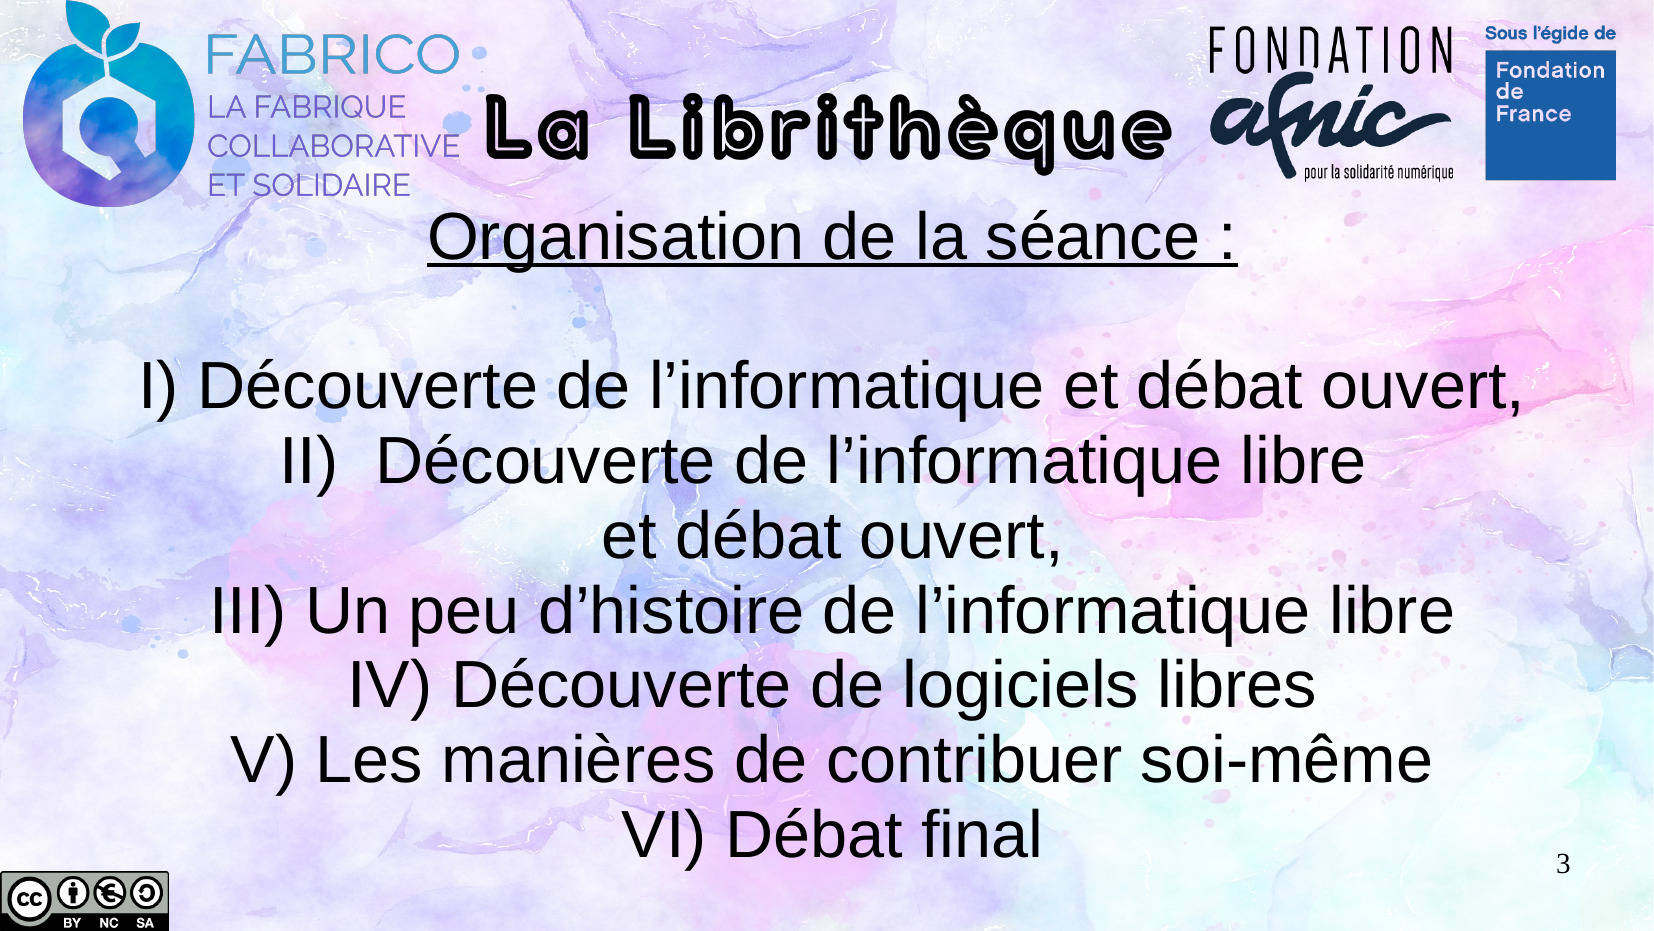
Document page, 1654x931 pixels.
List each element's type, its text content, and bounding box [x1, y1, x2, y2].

subtitle Organisation de la séance : I) Découverte de l’informatique et débat ouvert, II) Découverte de l’informatique libre et débat ouvert, III) Un peu d’histoire de l’informatique libre IV) Découverte de logiciels libres V) Les manières de contribuer soi-même VI) Débat final [88, 198, 1577, 872]
picture [23, 0, 1653, 207]
picture [0, 871, 169, 931]
